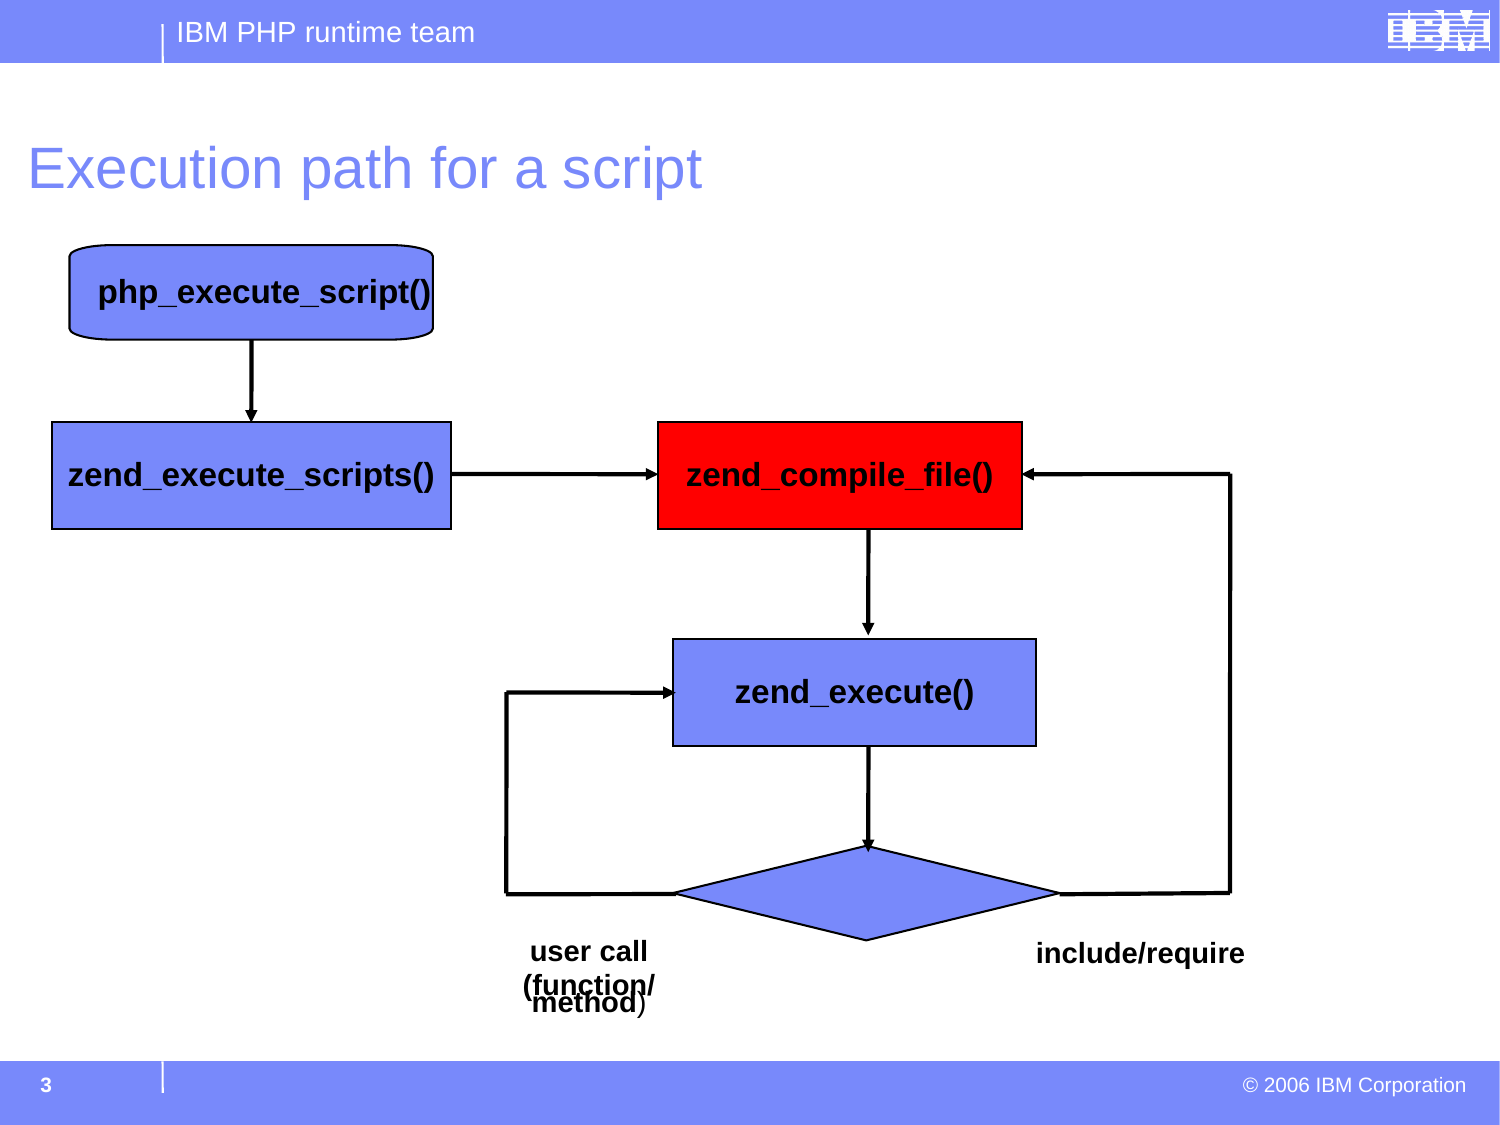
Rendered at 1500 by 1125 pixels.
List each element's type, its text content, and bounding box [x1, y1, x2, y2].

text_box zend_compile_file()‏ [658, 422, 1022, 529]
text_box Execution path for a script [12, 126, 1366, 209]
text_box zend_execute()‏ [672, 639, 1037, 746]
text_box zend_execute_scripts()‏ [51, 422, 451, 529]
text_box include/require [1021, 942, 1261, 975]
text_box user call (function/method)‏ [450, 940, 728, 1024]
text_box php_execute_script()‏ [69, 245, 433, 340]
text_box [677, 846, 1059, 941]
